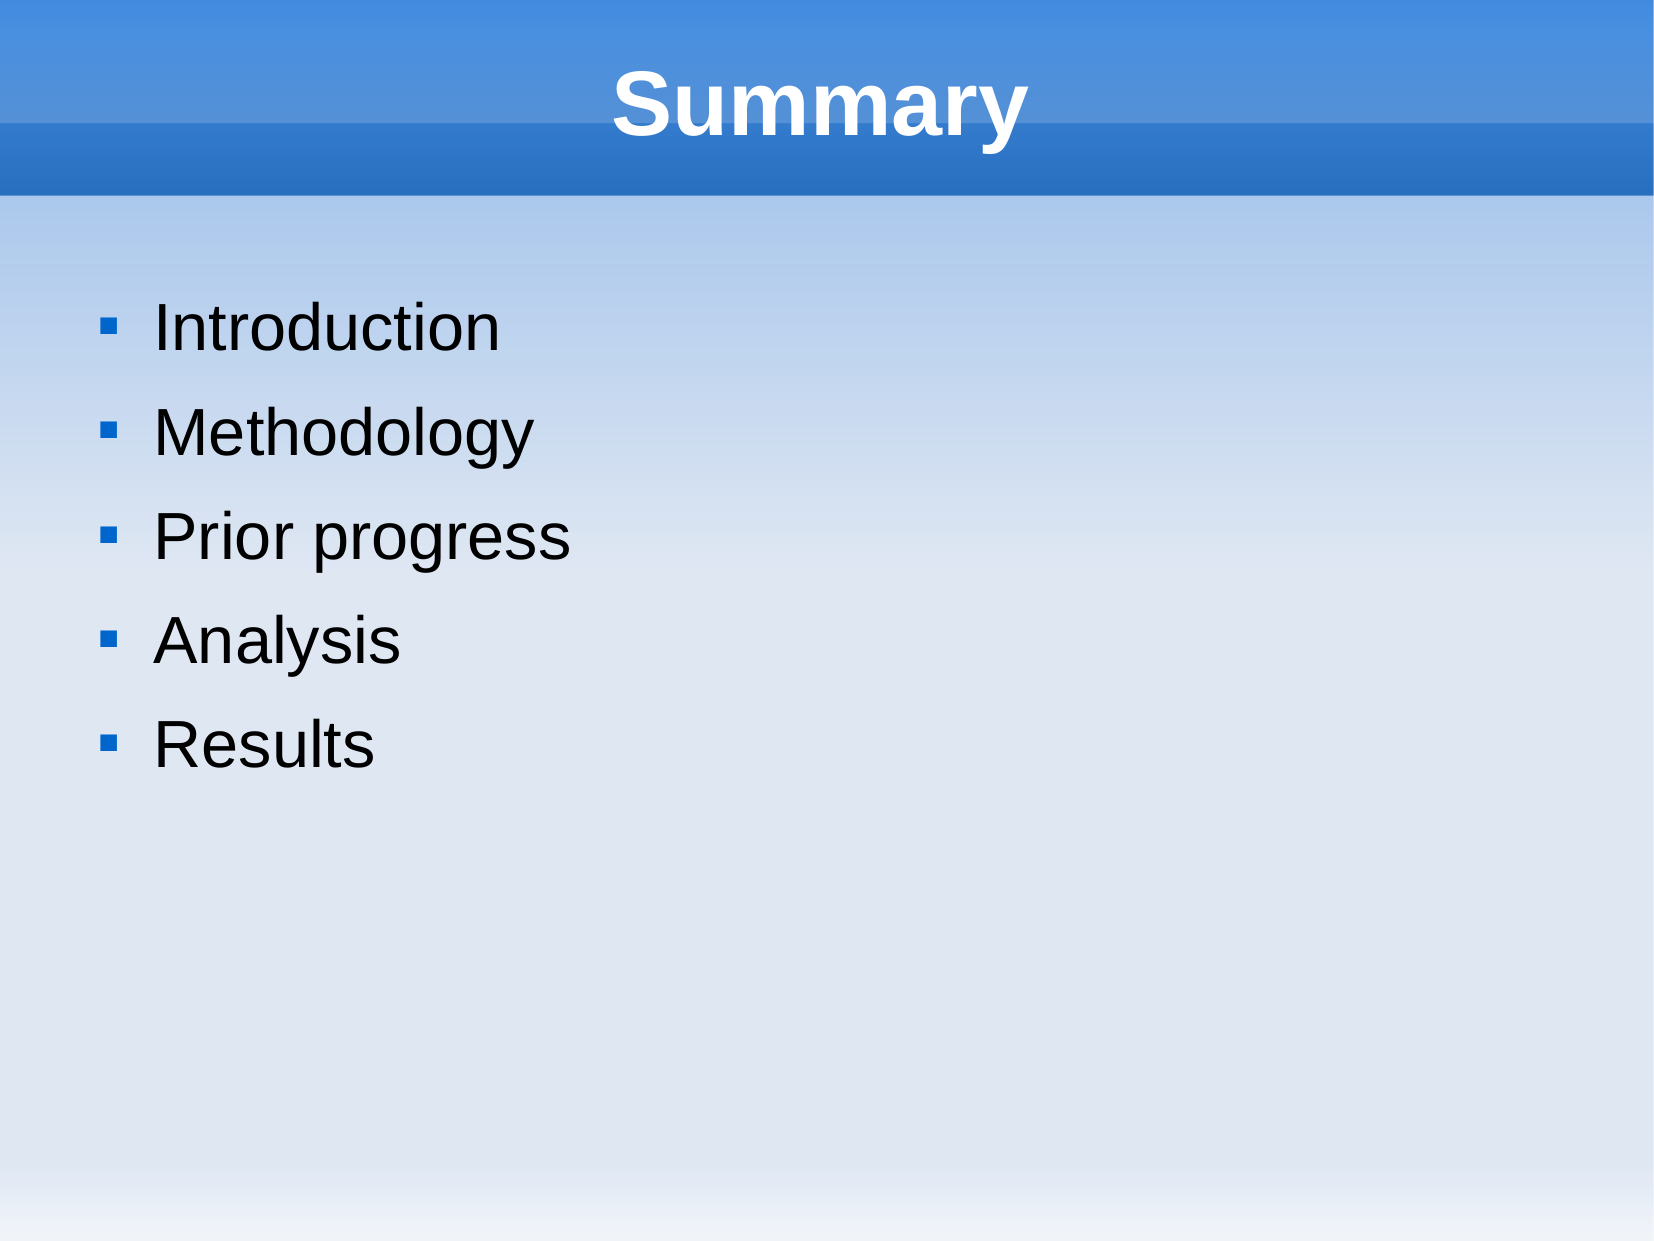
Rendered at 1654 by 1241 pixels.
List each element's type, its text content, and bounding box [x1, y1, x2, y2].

list Introduction Methodology Prior progress Analysis Results [82, 290, 1571, 1094]
title Summary [76, 0, 1565, 208]
picture [0, 0, 1654, 1241]
